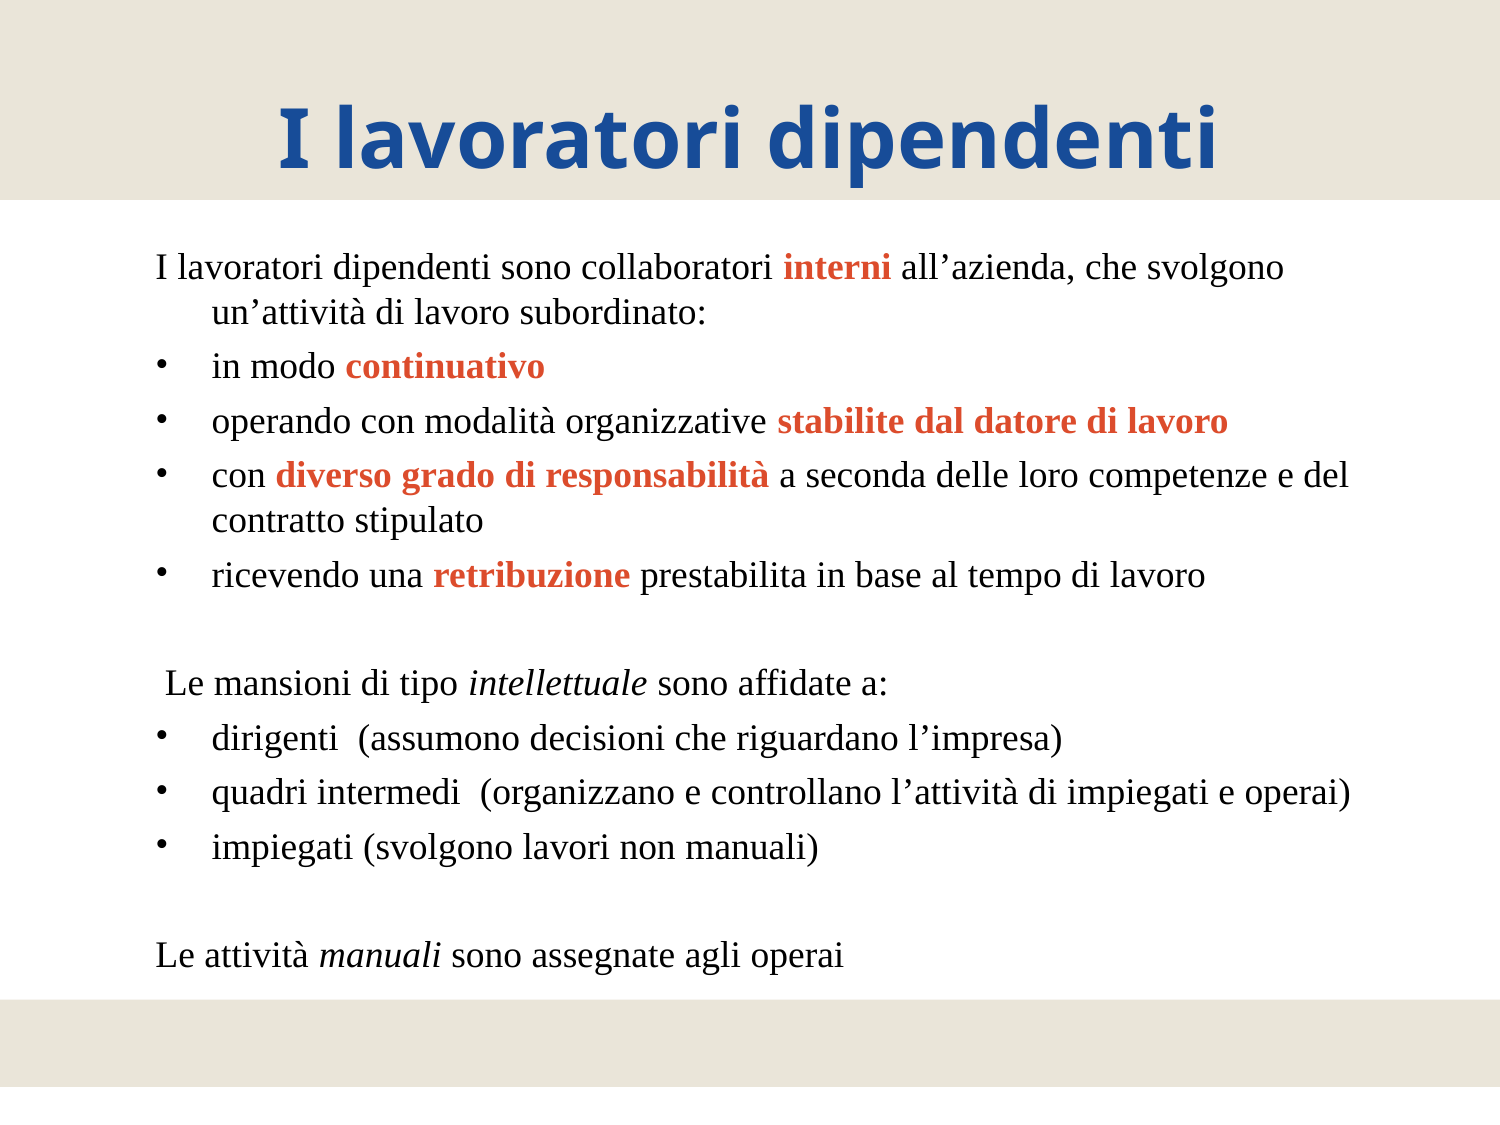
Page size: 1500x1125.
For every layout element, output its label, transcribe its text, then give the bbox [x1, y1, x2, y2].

list I lavoratori dipendenti sono collaboratori interni all’azienda, che svolgono un’attività di lavoro subordinato: in modo continuativo operando con modalità organizzative stabilite dal datore di lavoro con diverso grado di responsabilità a seconda delle loro competenze e del contratto stipulato ricevendo una retribuzione prestabilita in base al tempo di lavoro Le mansioni di tipo intellettuale sono affidate a: dirigenti (assumono decisioni che riguardano l’impresa) quadri intermedi (organizzano e controllano l’attività di impiegati e operai) impiegati (svolgono lavori non manuali) Le attività manuali sono assegnate agli operai [140, 234, 1372, 1000]
title I lavoratori dipendenti [112, 66, 1388, 204]
